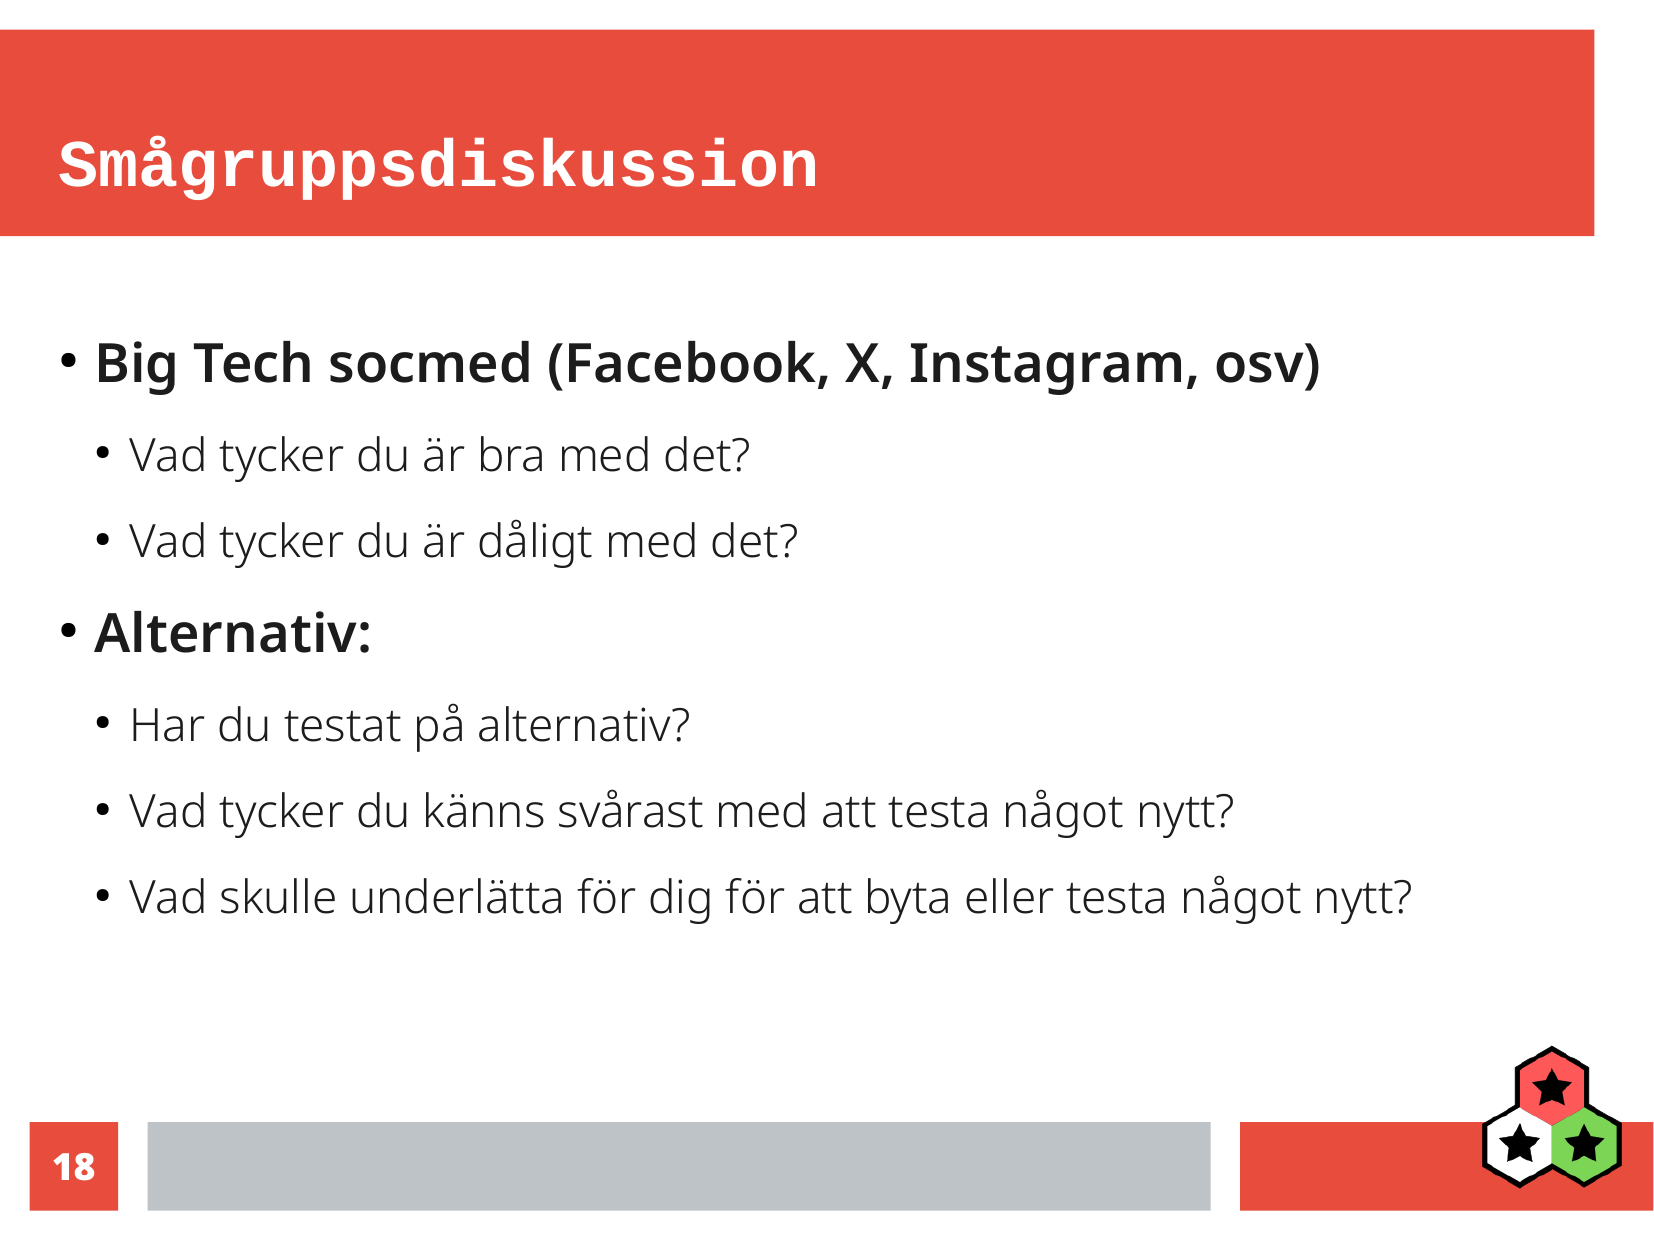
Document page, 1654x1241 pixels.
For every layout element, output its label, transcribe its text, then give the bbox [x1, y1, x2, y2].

title Smågruppsdiskussion [59, 59, 1595, 207]
list Big Tech socmed (Facebook, X, Instagram, osv) Vad tycker du är bra med det? Vad tycker du är dåligt med det? Alternativ: Har du testat på alternativ? Vad tycker du känns svårast med att testa något nytt? Vad skulle underlätta för dig för att byta eller testa något nytt? [59, 324, 1565, 1093]
picture [1463, 1028, 1640, 1205]
